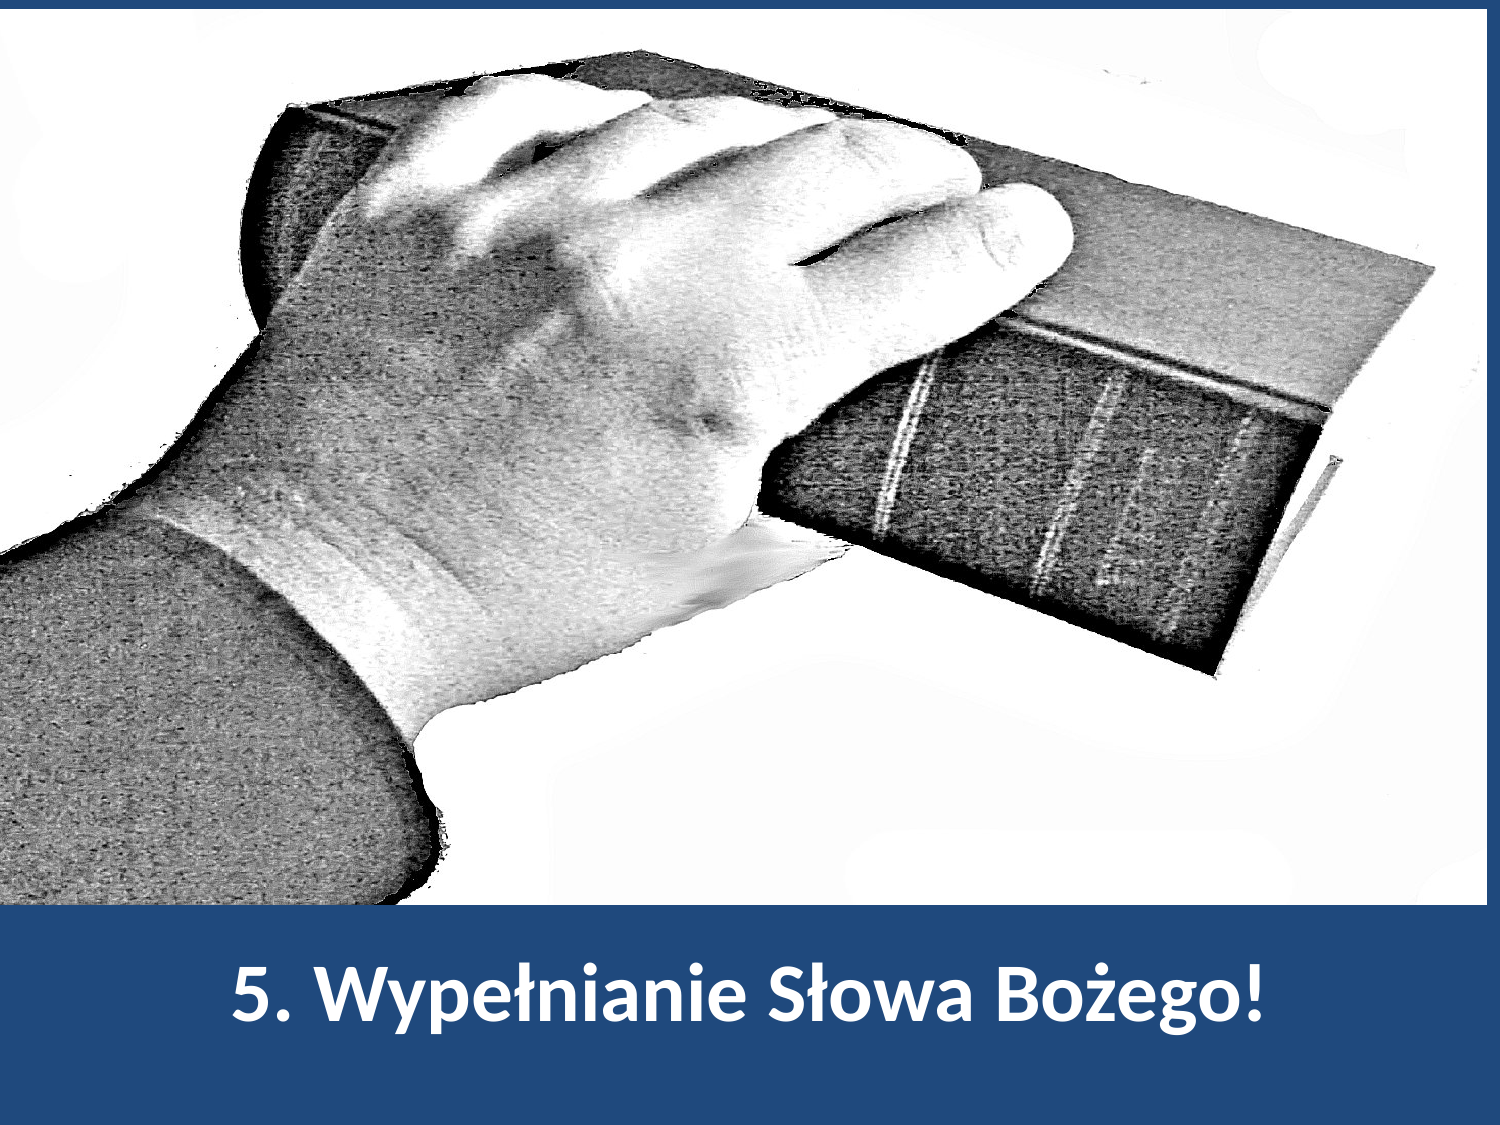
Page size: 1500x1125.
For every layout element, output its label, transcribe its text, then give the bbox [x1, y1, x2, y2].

picture [0, 9, 1487, 906]
list 5. Wypełnianie Słowa Bożego! [75, 906, 1426, 1083]
